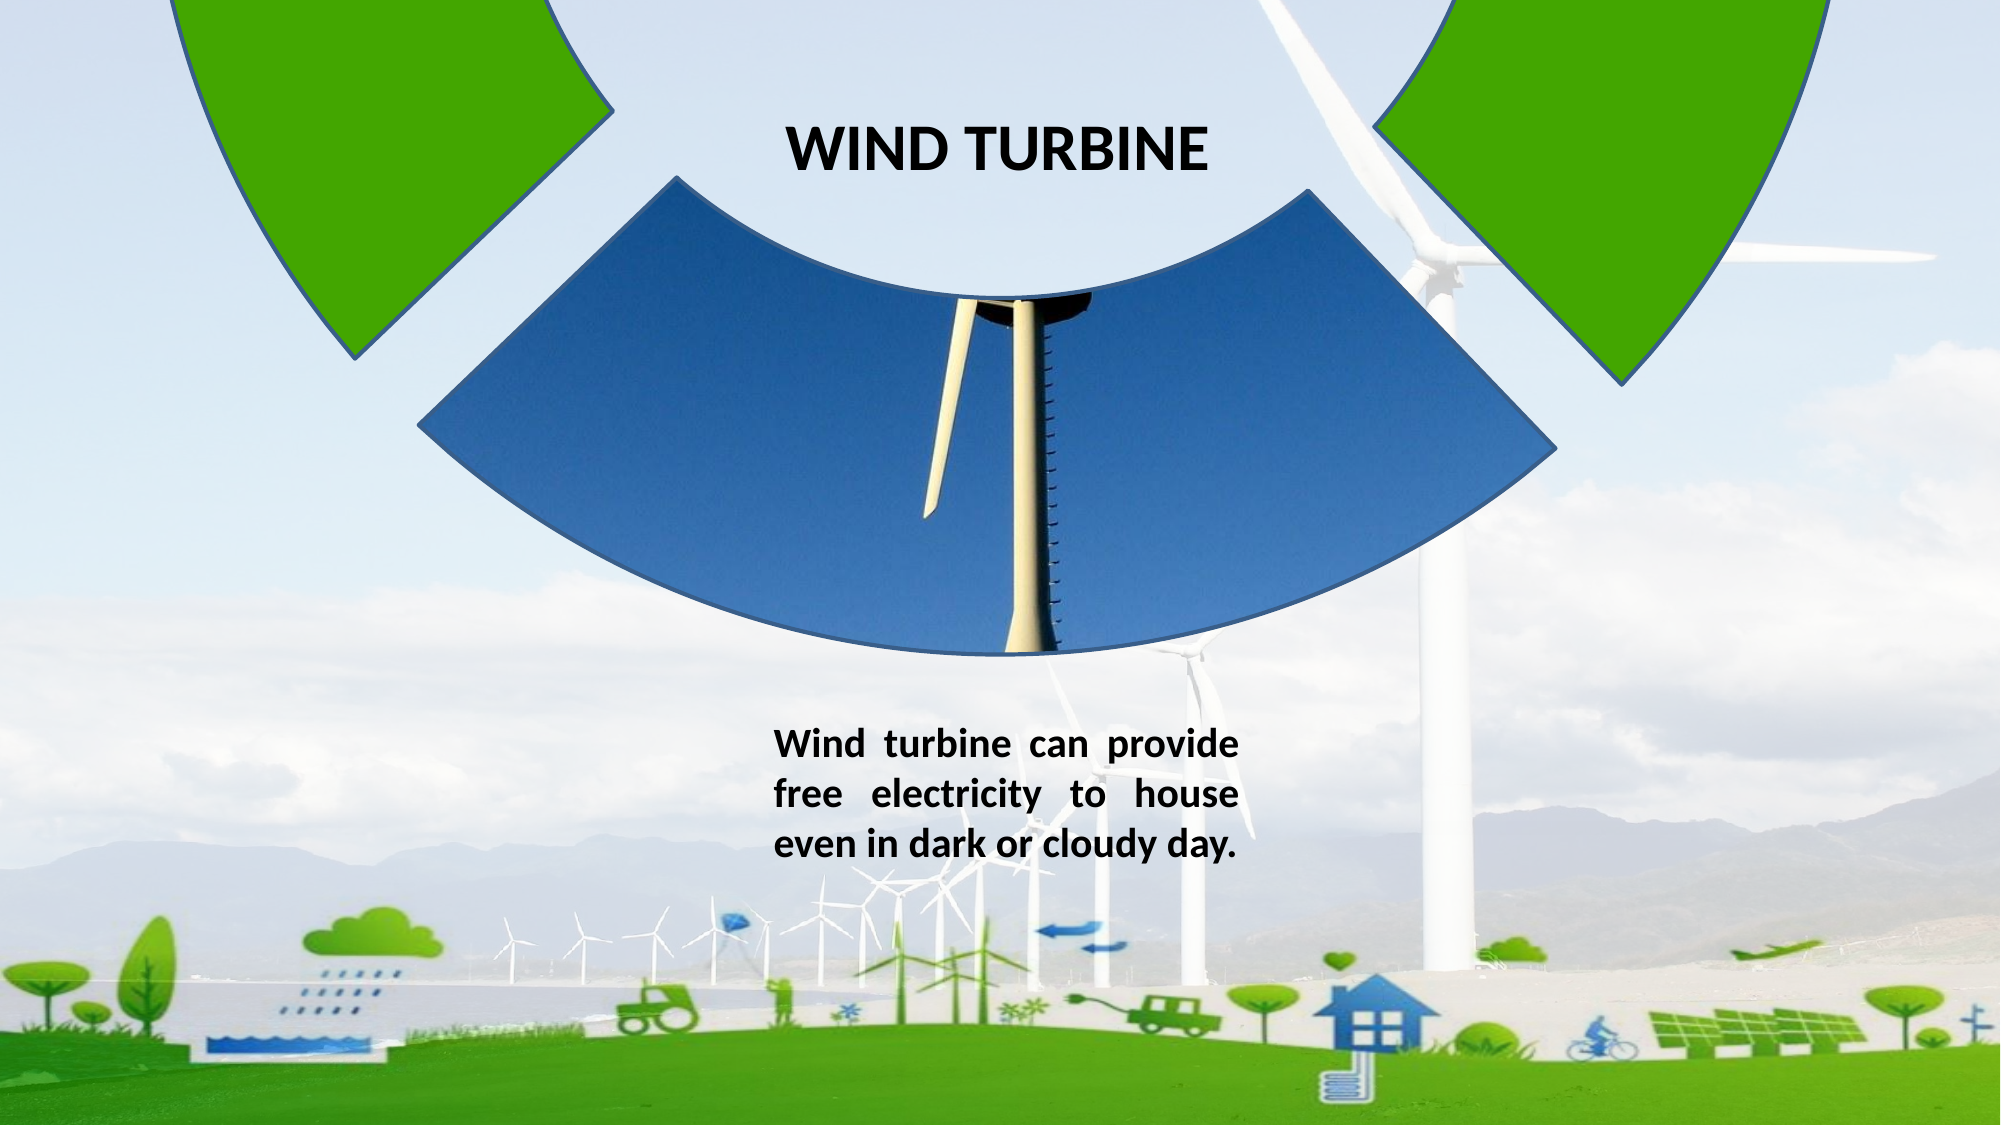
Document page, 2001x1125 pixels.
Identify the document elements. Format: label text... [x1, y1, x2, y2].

text_box [0, 0, 2000, 1125]
text_box WIND TURBINE [770, 96, 1230, 192]
text_box Wind turbine can provide free electricity to house even in dark or cloudy day. [758, 708, 1255, 874]
